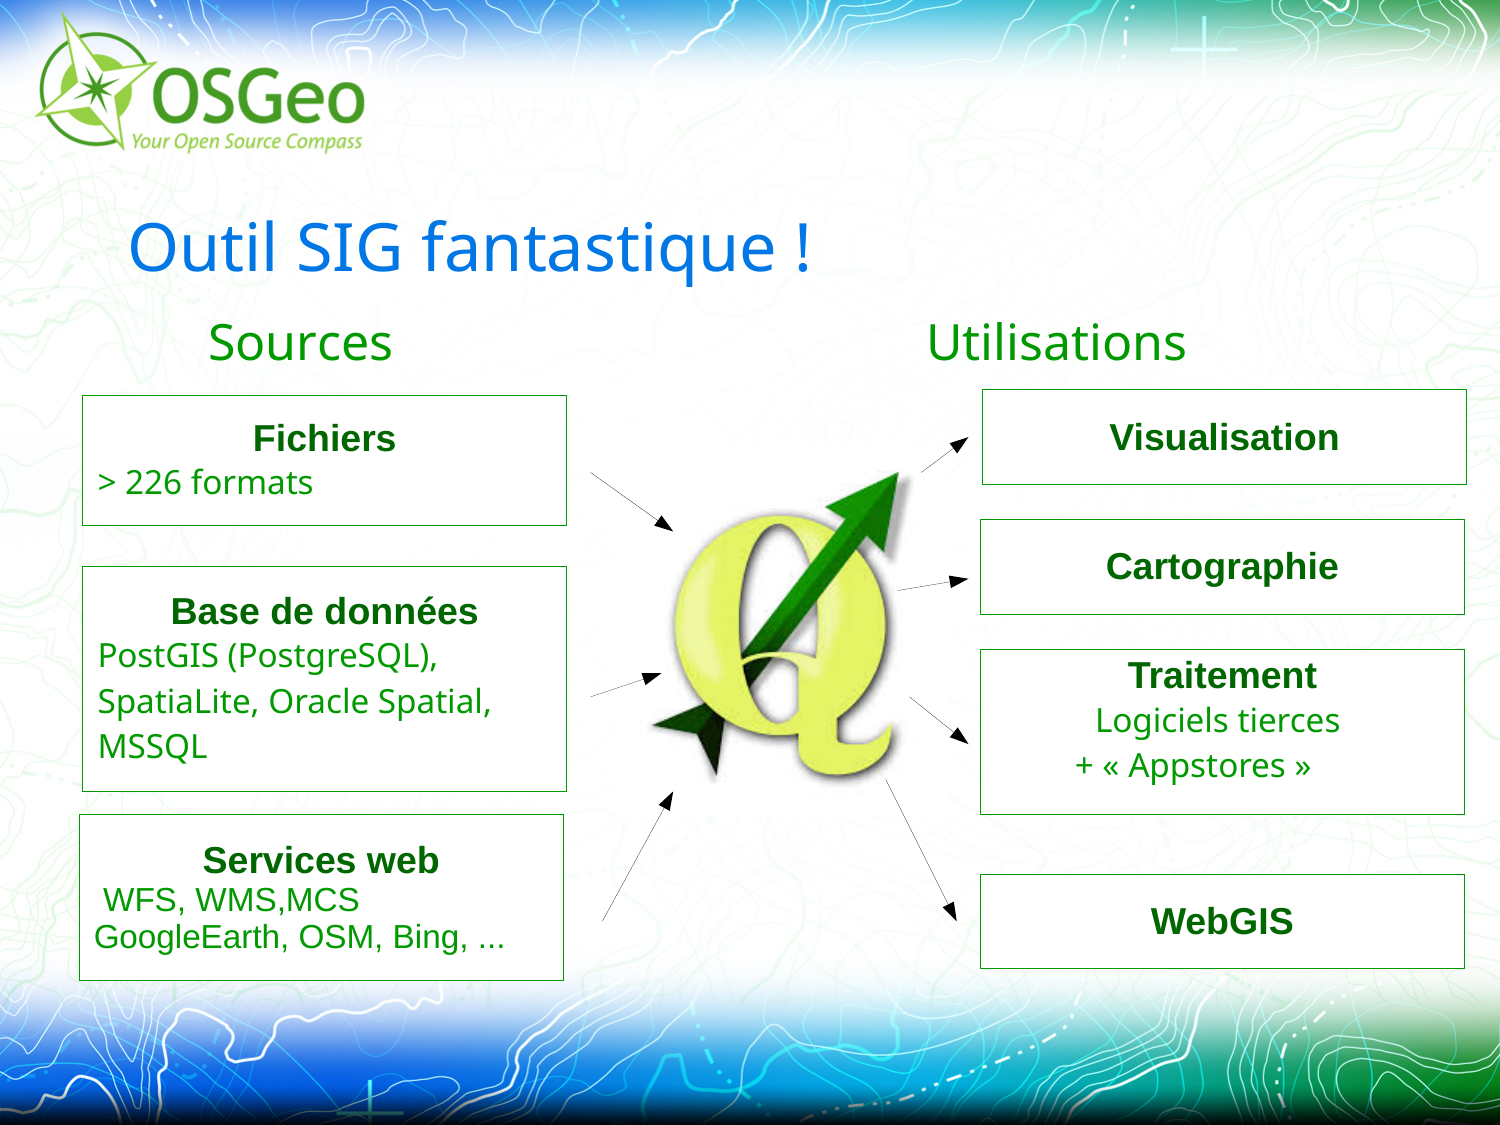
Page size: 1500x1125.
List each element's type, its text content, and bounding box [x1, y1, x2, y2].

title Outil SIG fantastique ! [112, 187, 1388, 302]
text_box Visualisation [982, 389, 1467, 485]
text_box [112, 1025, 426, 1101]
text_box [512, 1025, 988, 1101]
text_box Cartographie [980, 519, 1465, 615]
text_box Traitement Logiciels tierces + « Appstores » [980, 649, 1465, 815]
text_box Services web WFS, WMS,MCS GoogleEarth, OSM, Bing, ... [79, 814, 564, 981]
text_box Base de données PostGIS (PostgreSQL), SpatiaLite, Oracle Spatial, MSSQL [82, 566, 567, 792]
text_box WebGIS [980, 874, 1465, 969]
picture [0, 0, 1500, 1125]
text_box Fichiers > 226 formats [82, 395, 567, 526]
list Sources Utilisations [59, 302, 1476, 414]
